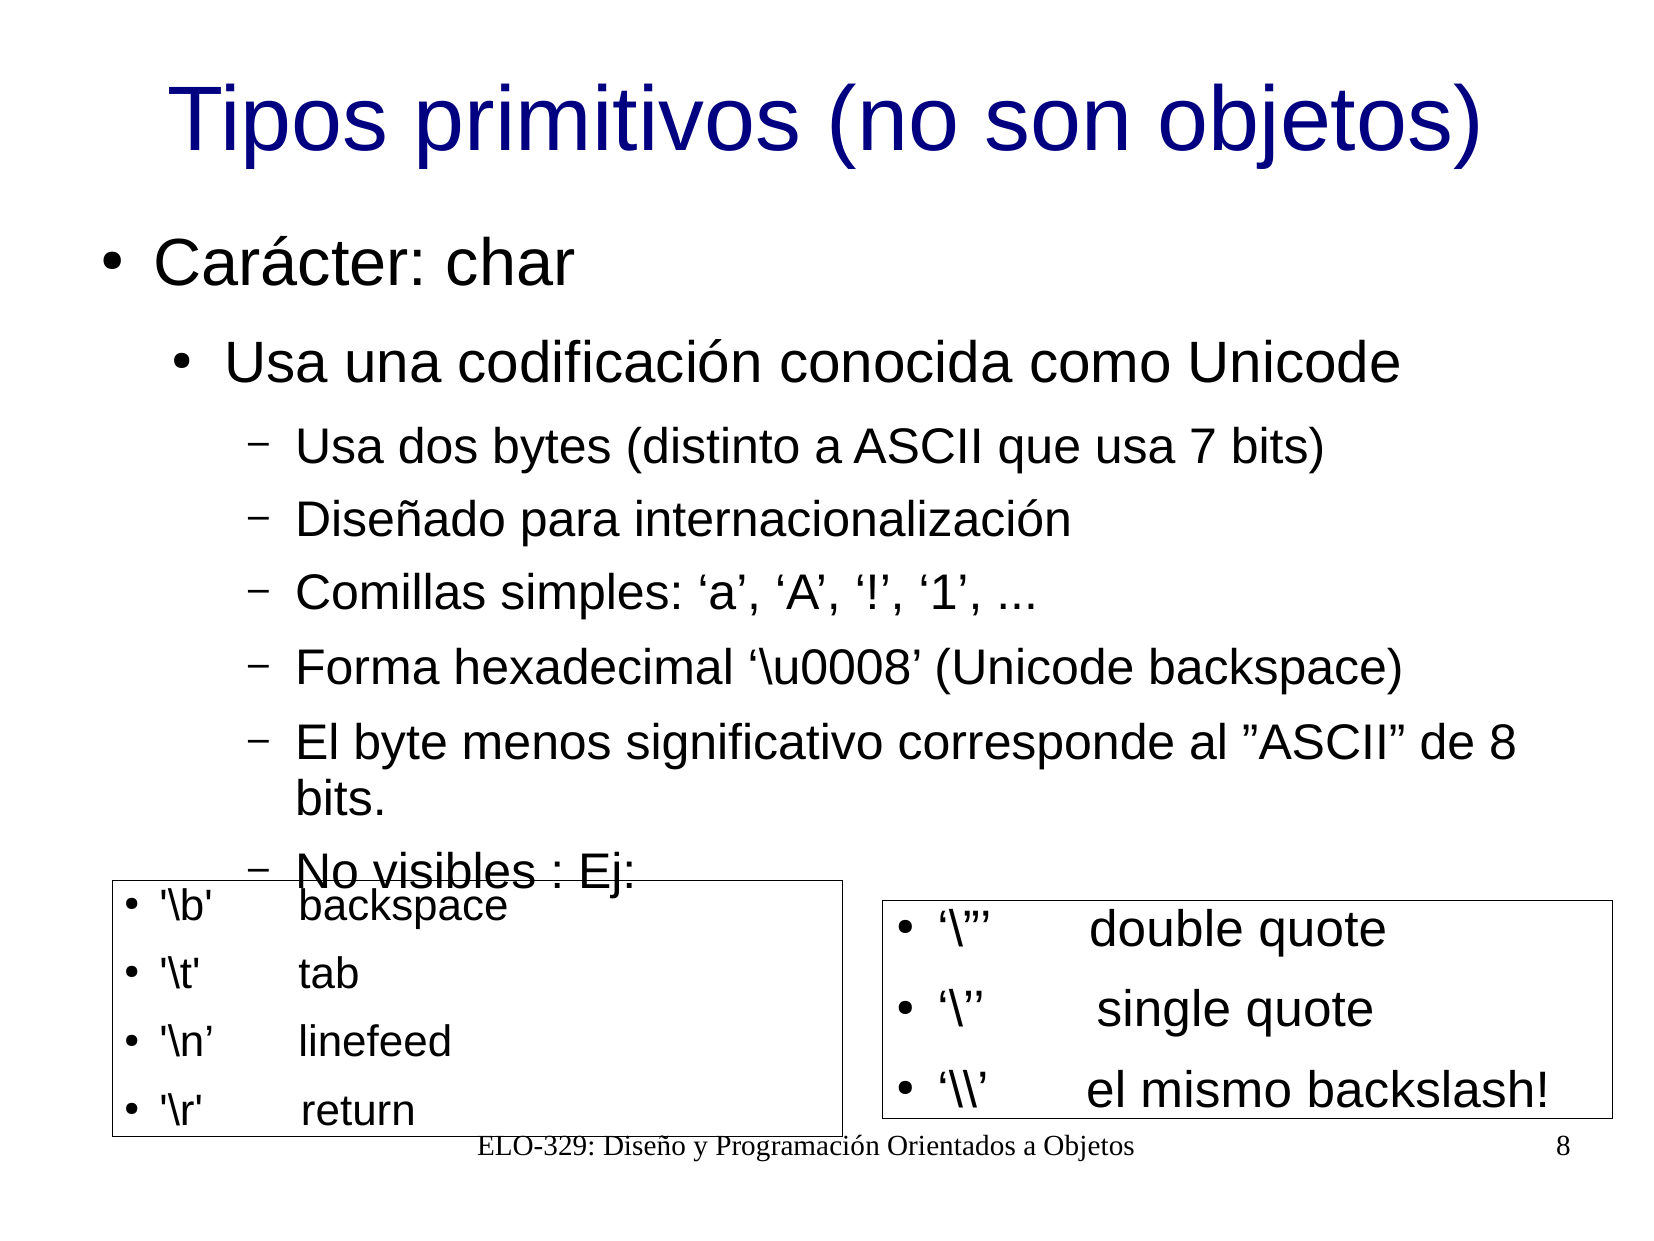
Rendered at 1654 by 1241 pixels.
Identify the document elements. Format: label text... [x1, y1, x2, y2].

title Tipos primitivos (no son objetos)‏ [82, 49, 1571, 188]
list ‘\”’ double quote ‘\’’ single quote ‘\\’ el mismo backslash! [882, 900, 1613, 1119]
list Carácter: char Usa una codificación conocida como Unicode Usa dos bytes (distinto a ASCII que usa 7 bits) Diseñado para internacionalización Comillas simples: ‘a’, ‘A’, ‘!’, ‘1’, ... Forma hexadecimal ‘\u0008’ (Unicode backspace)‏ El byte menos significativo corresponde al ”ASCII” de 8 bits. No visibles : Ej: [82, 225, 1538, 901]
list '\b' backspace '\t' tab '\n’ linefeed '\r' return [112, 880, 843, 1137]
